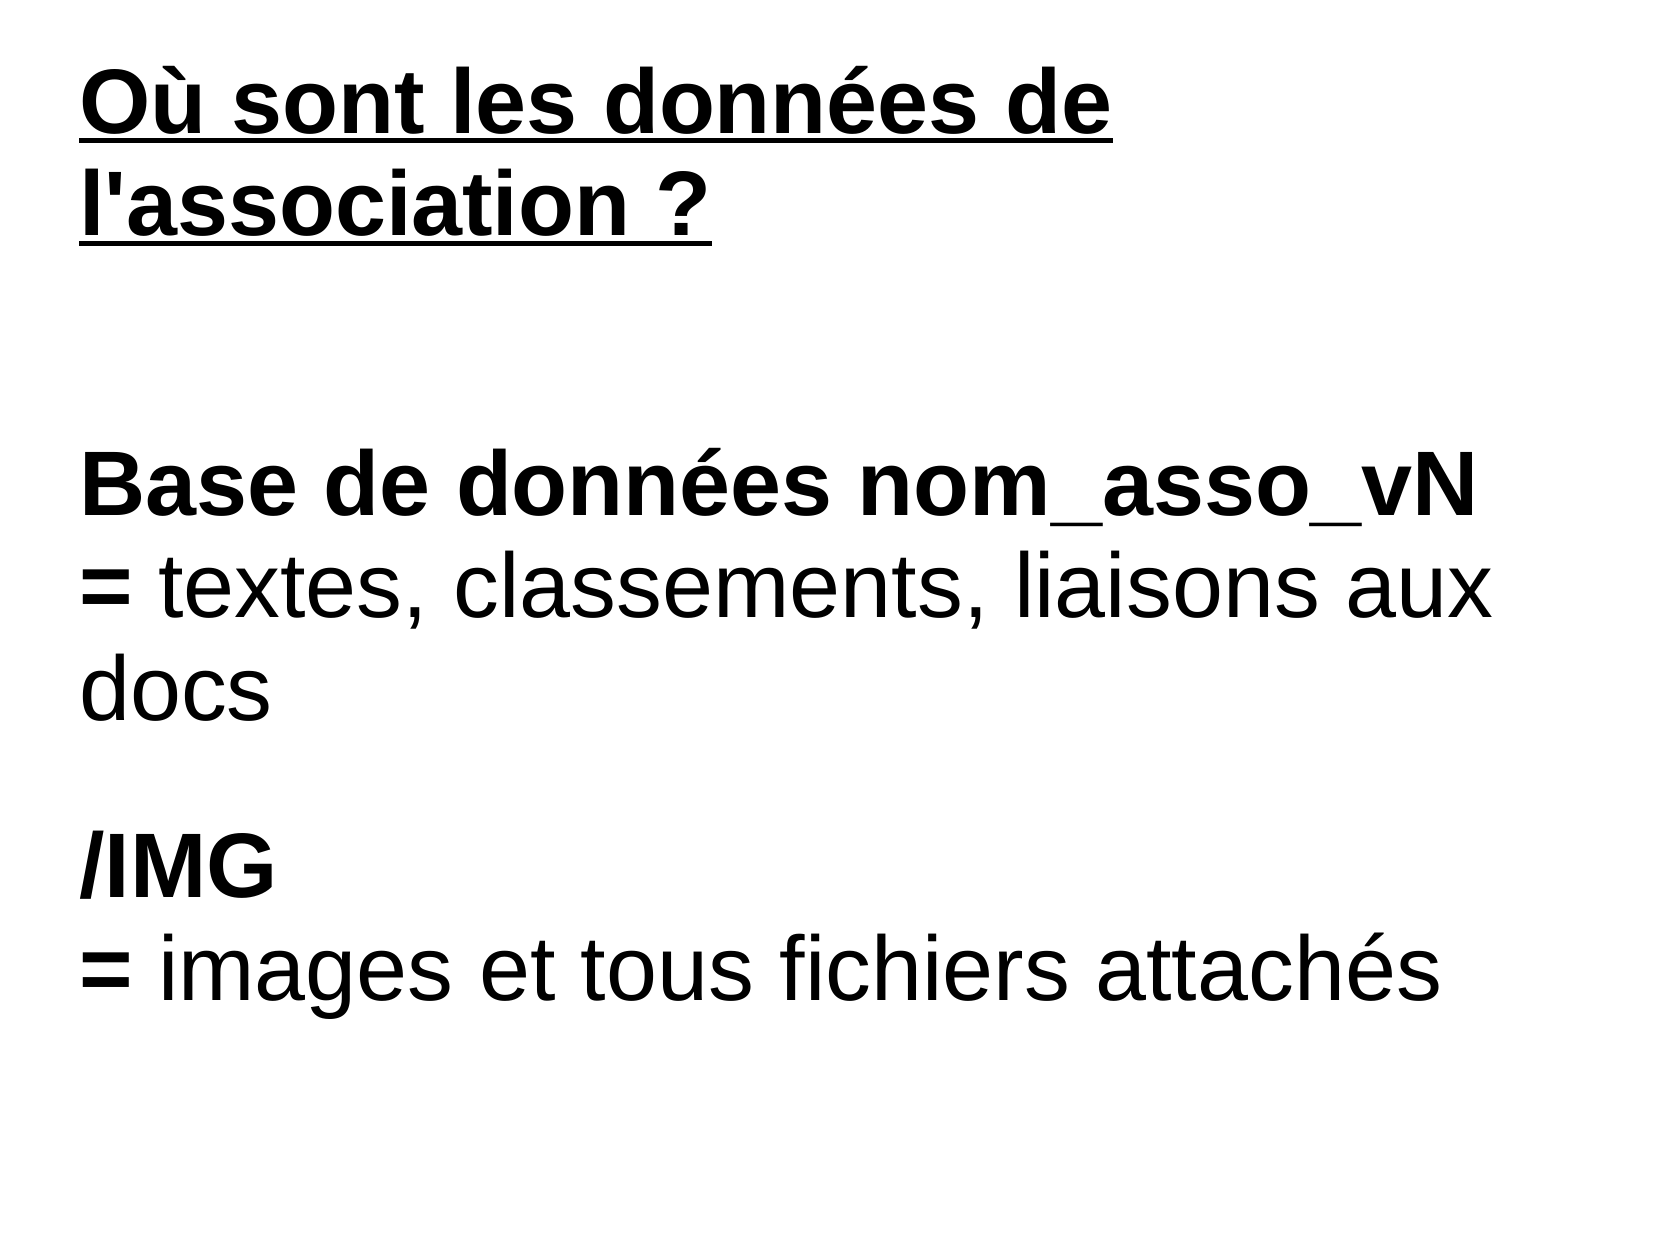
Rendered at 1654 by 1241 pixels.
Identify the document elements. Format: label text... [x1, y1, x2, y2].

text_box Où sont les données de l'association ? Base de données nom_asso_vN = textes, classements, liaisons aux docs /IMG = images et tous fichiers attachés [64, 42, 1590, 1028]
